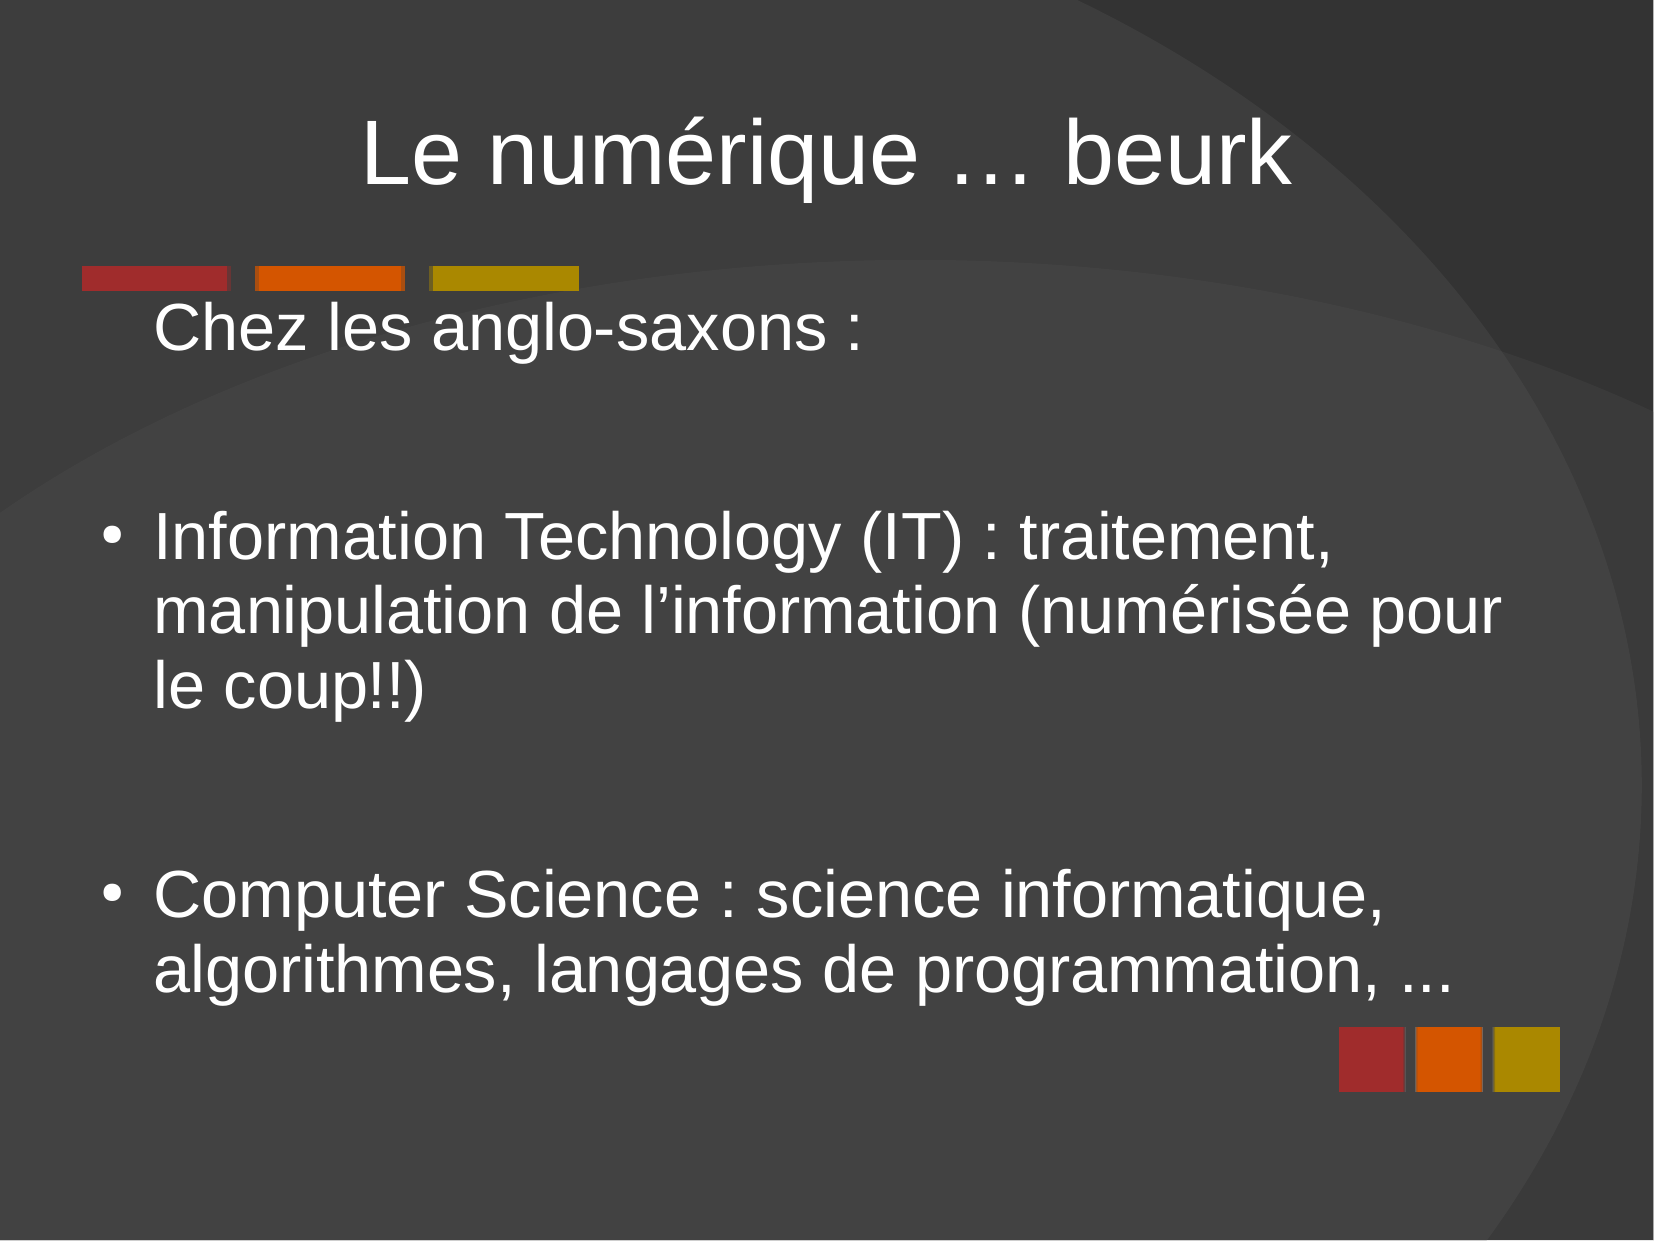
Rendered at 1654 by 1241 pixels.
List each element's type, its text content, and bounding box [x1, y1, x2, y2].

picture [82, 266, 579, 290]
title Le numérique … beurk [82, 49, 1571, 257]
picture [1339, 1027, 1560, 1092]
list Chez les anglo-saxons : Information Technology (IT) : traitement, manipulation de l’information (numérisée pour le coup!!) Computer Science : science informatique, algorithmes, langages de programmation, ... [82, 290, 1571, 1010]
